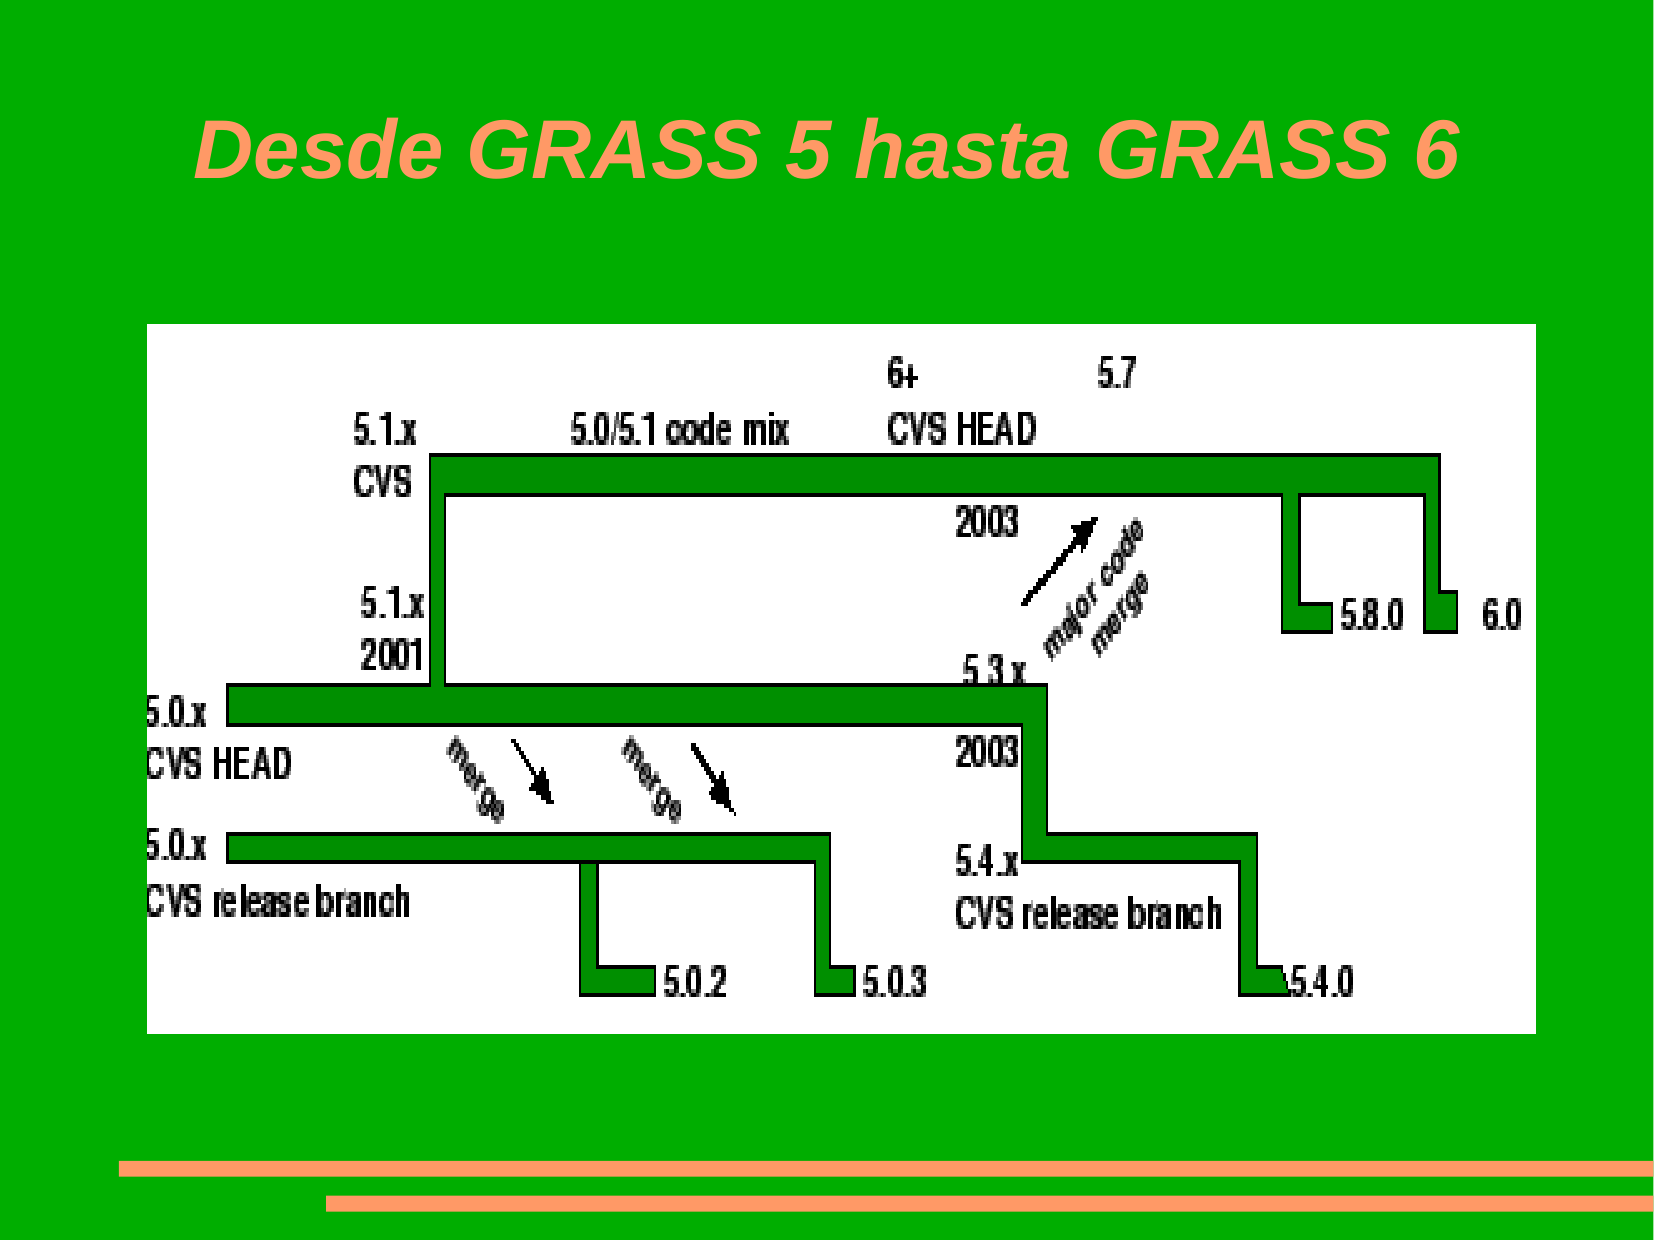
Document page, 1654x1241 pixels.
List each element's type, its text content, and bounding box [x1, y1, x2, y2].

picture [147, 324, 1536, 1034]
title Desde GRASS 5 hasta GRASS 6 [121, 46, 1534, 254]
